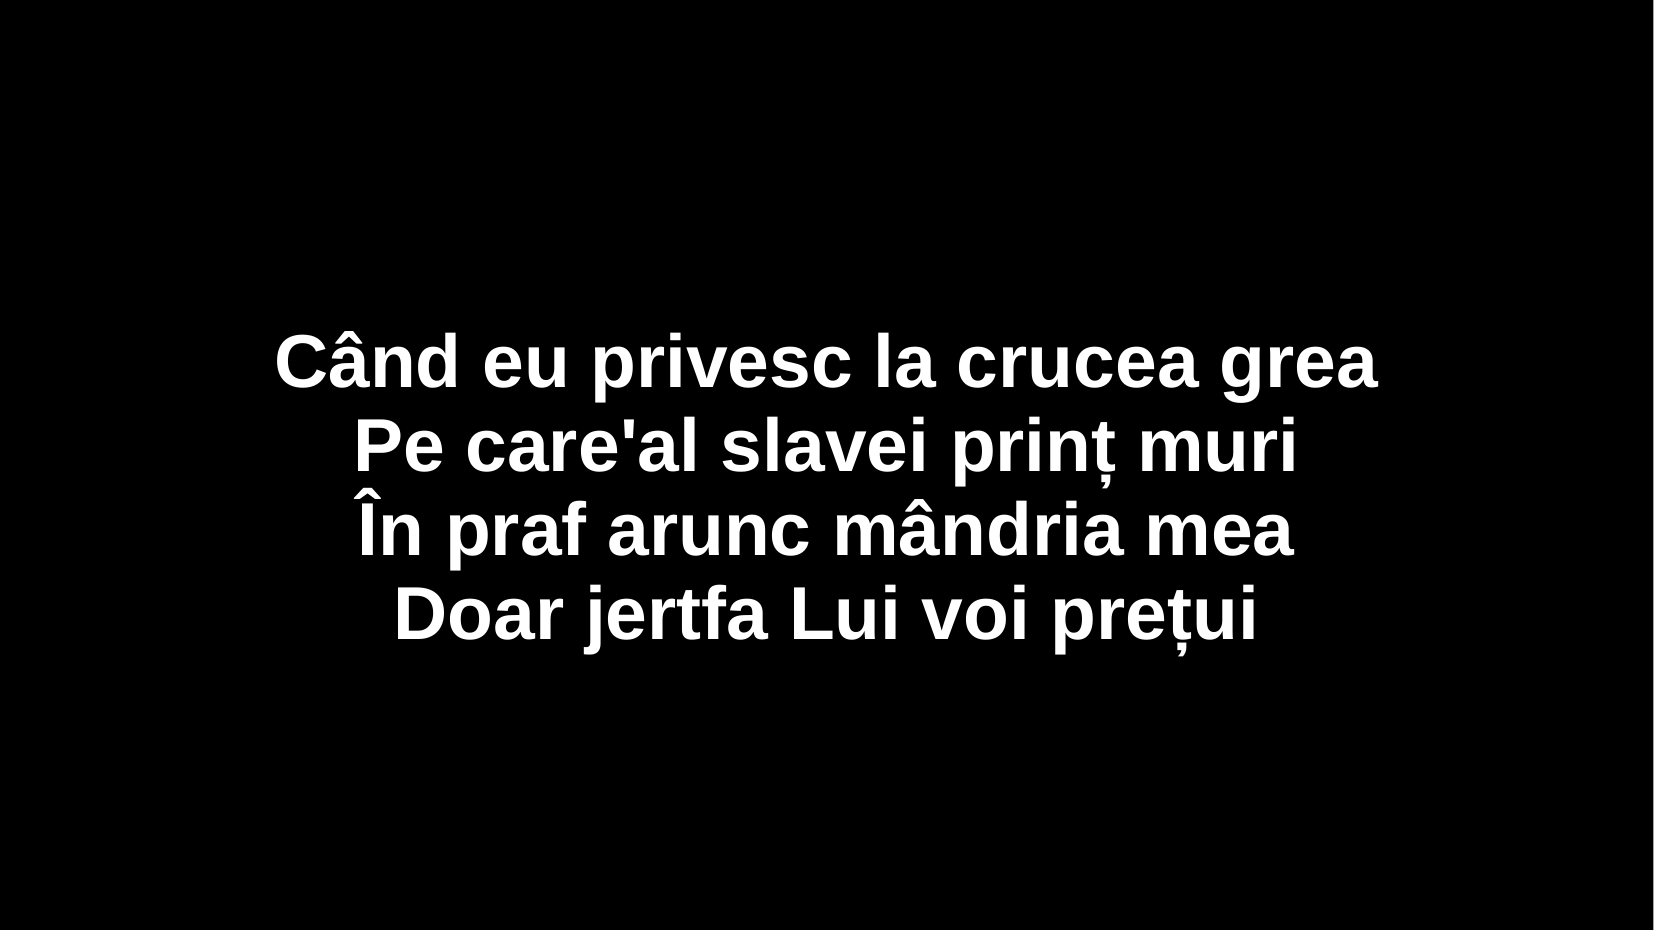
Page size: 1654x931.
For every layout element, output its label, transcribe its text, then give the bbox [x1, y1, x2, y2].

subtitle Când eu privesc la crucea grea Pe care'al slavei prinț muri În praf arunc mândria mea Doar jertfa Lui voi prețui [82, 217, 1571, 757]
